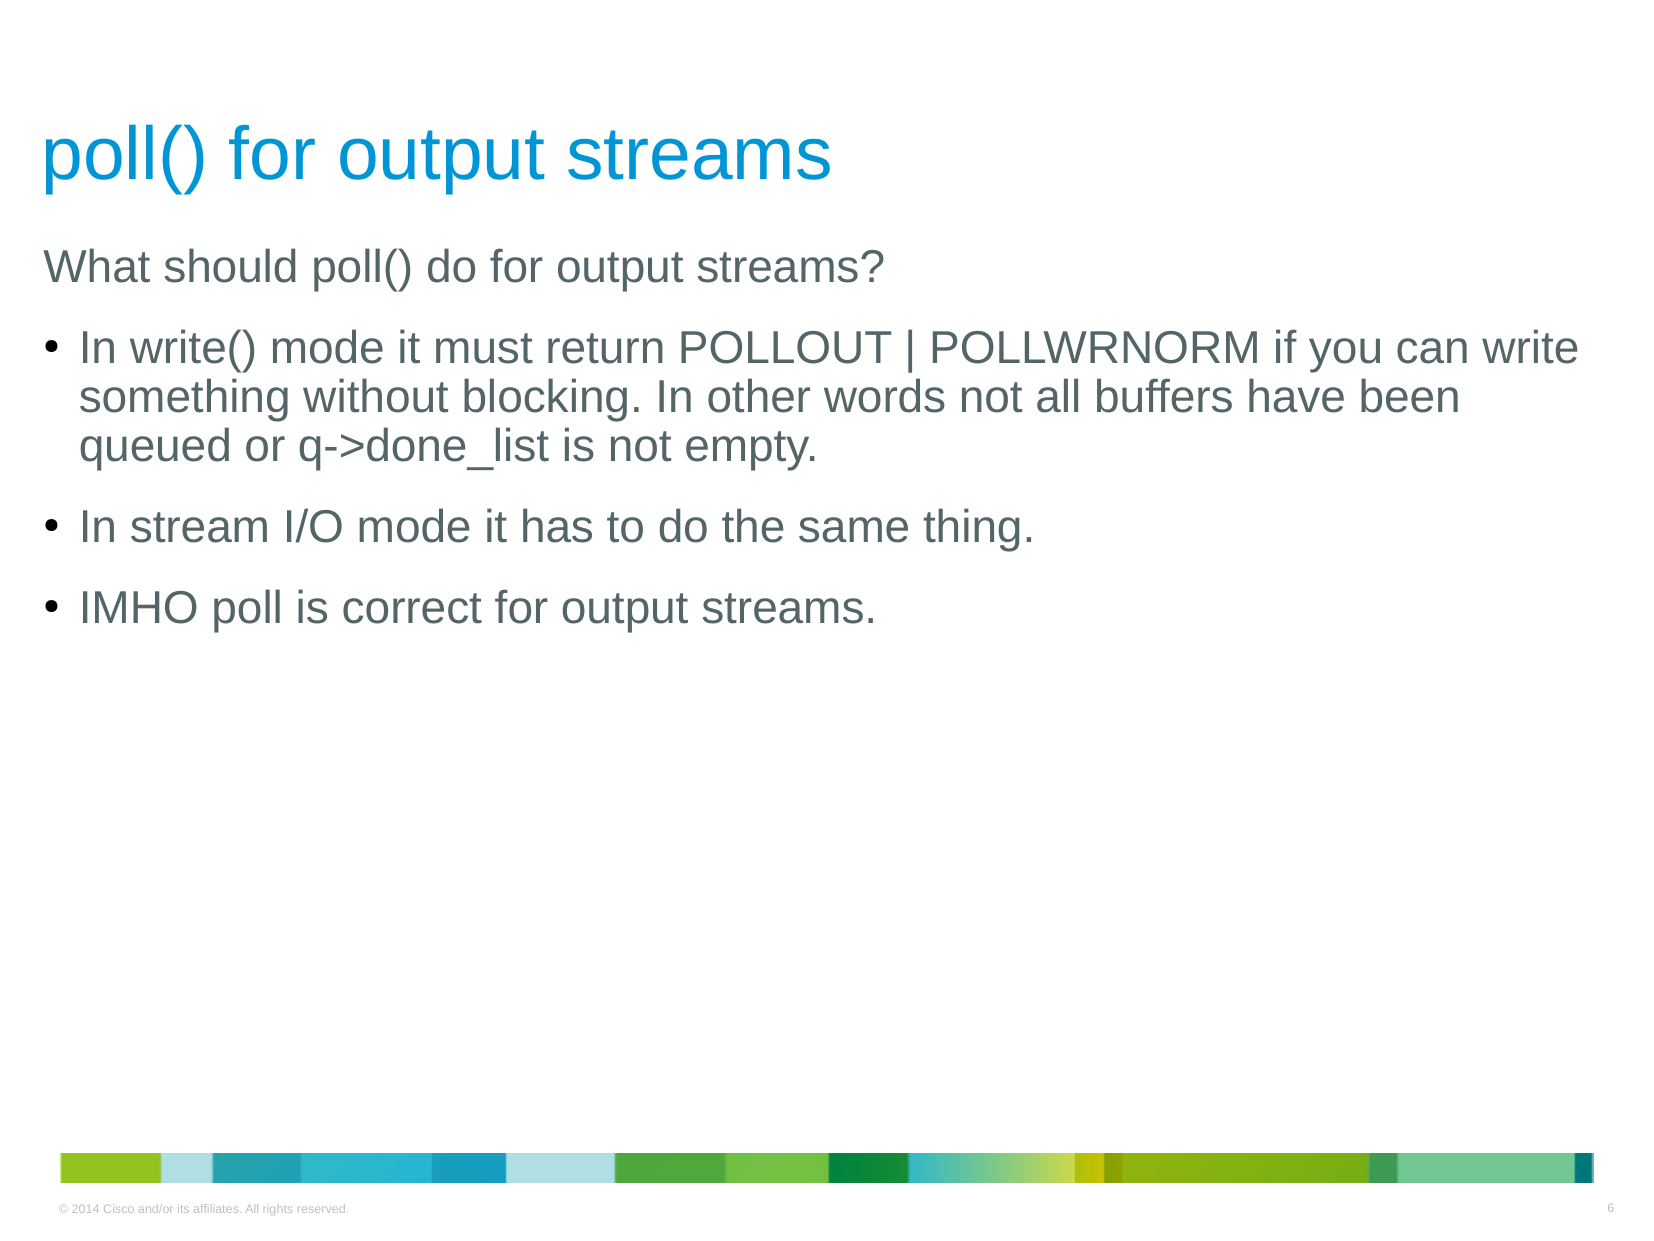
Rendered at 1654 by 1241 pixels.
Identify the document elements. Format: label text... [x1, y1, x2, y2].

picture [60, 1153, 1594, 1183]
title poll() for output streams [41, 78, 1595, 230]
list What should poll() do for output streams? In write() mode it must return POLLOUT | POLLWRNORM if you can write something without blocking. In other words not all buffers have been queued or q->done_list is not empty. In stream I/O mode it has to do the same thing. IMHO poll is correct for output streams. [43, 243, 1595, 1141]
